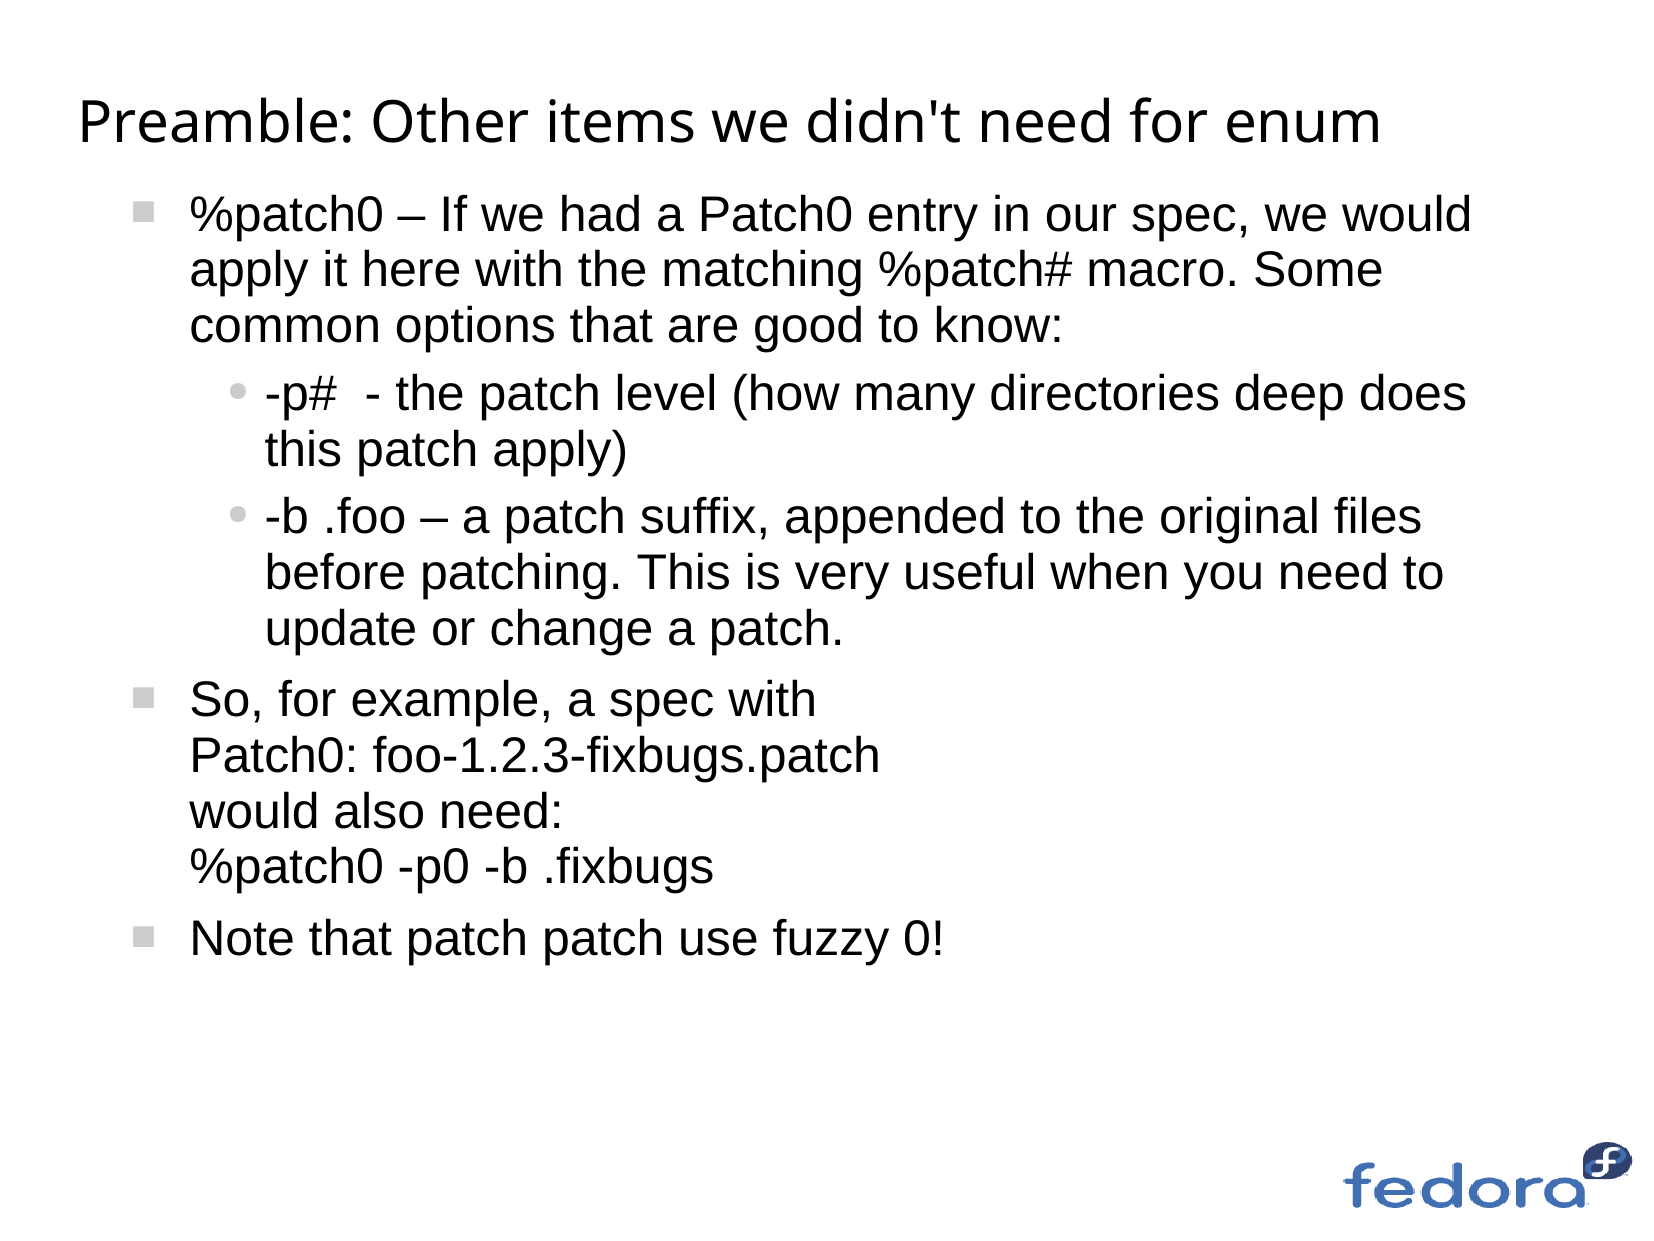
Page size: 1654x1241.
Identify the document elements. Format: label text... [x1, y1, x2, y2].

title Preamble: Other items we didn't need for enum [77, 61, 1509, 180]
list %patch0 – If we had a Patch0 entry in our spec, we would apply it here with the matching %patch# macro. Some common options that are good to know: -p# - the patch level (how many directories deep does this patch apply) -b .foo – a patch suffix, appended to the original files before patching. This is very useful when you need to update or change a patch. So, for example, a spec with Patch0: foo-1.2.3-fixbugs.patch would also need: %patch0 -p0 -b .fixbugs Note that patch patch use fuzzy 0! [77, 185, 1500, 1095]
picture [1332, 1124, 1651, 1227]
